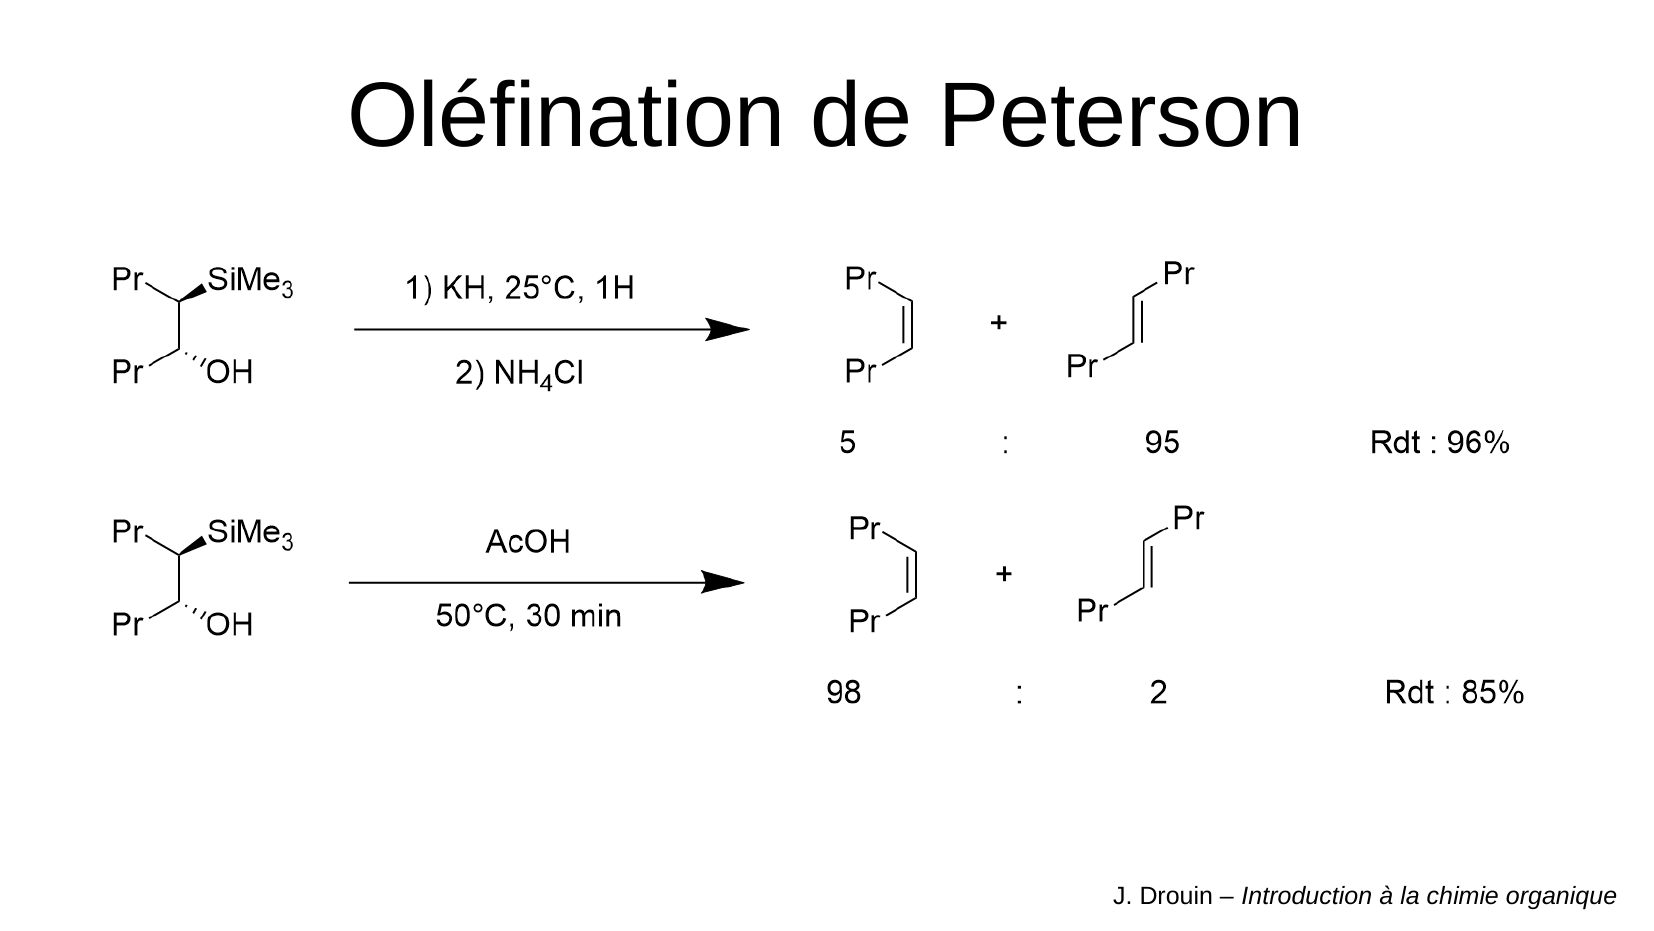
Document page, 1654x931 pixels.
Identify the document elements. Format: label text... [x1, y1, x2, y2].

picture [70, 212, 1613, 761]
title Oléfination de Peterson [82, 37, 1571, 193]
text_box J. Drouin – Introduction à la chimie organique [1098, 874, 1654, 931]
